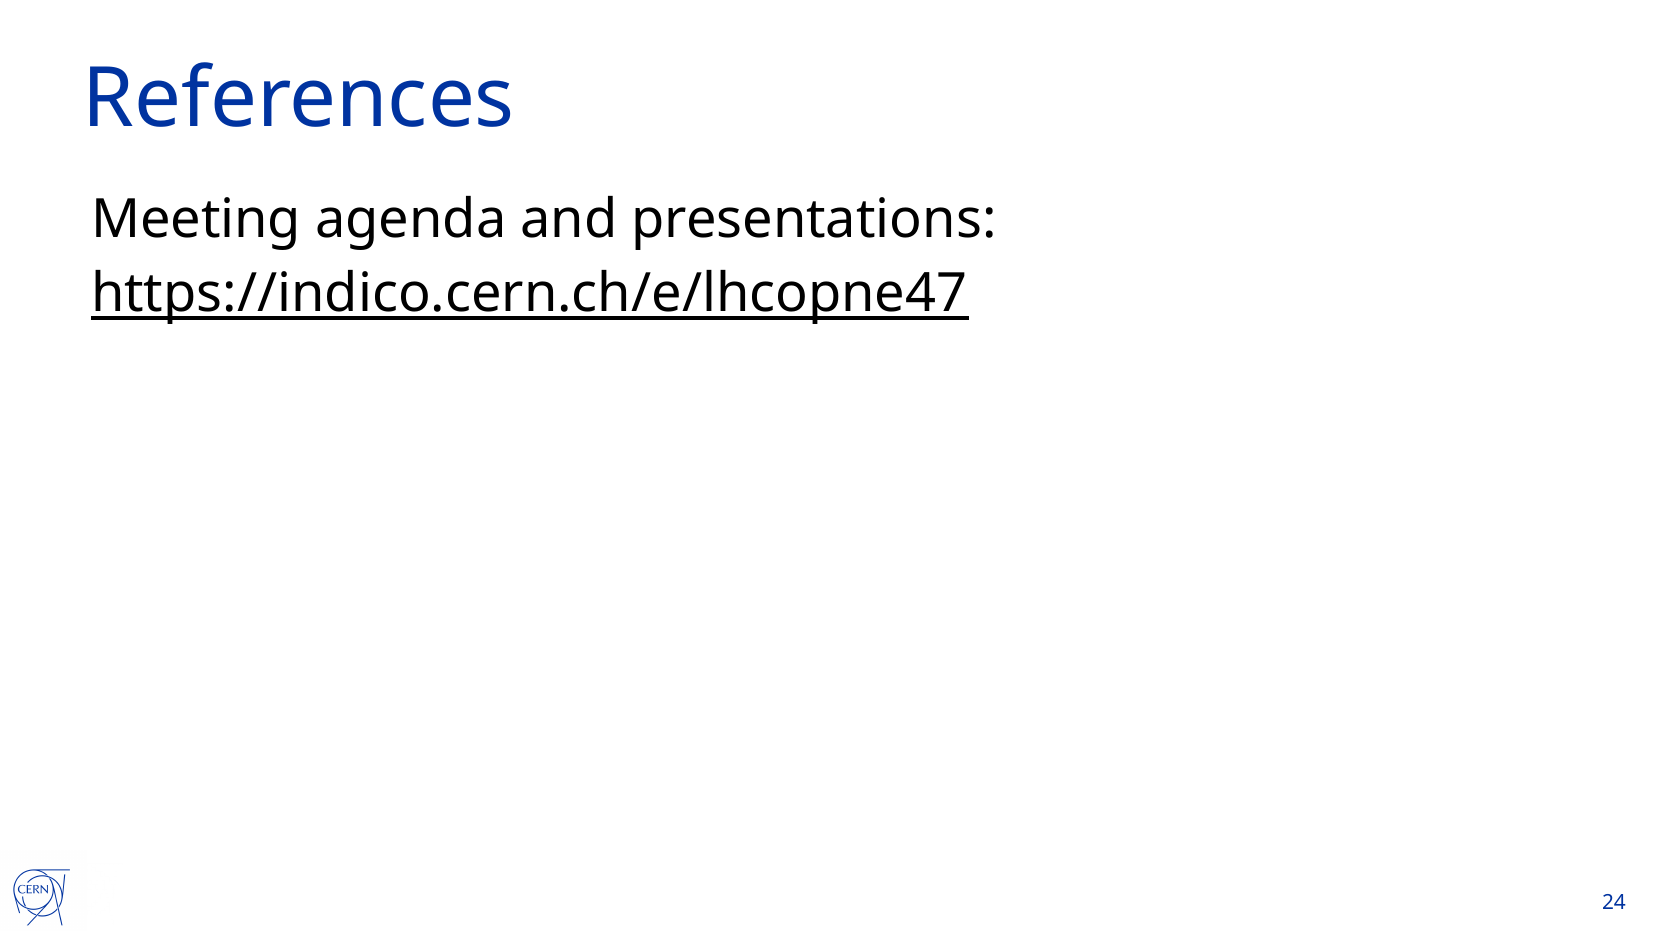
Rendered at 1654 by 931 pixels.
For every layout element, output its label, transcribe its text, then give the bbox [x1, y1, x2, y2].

title References [82, 37, 1571, 142]
text_box Meeting agenda and presentations: https://indico.cern.ch/e/lhcopne47 [76, 172, 1601, 792]
picture [0, 850, 127, 931]
